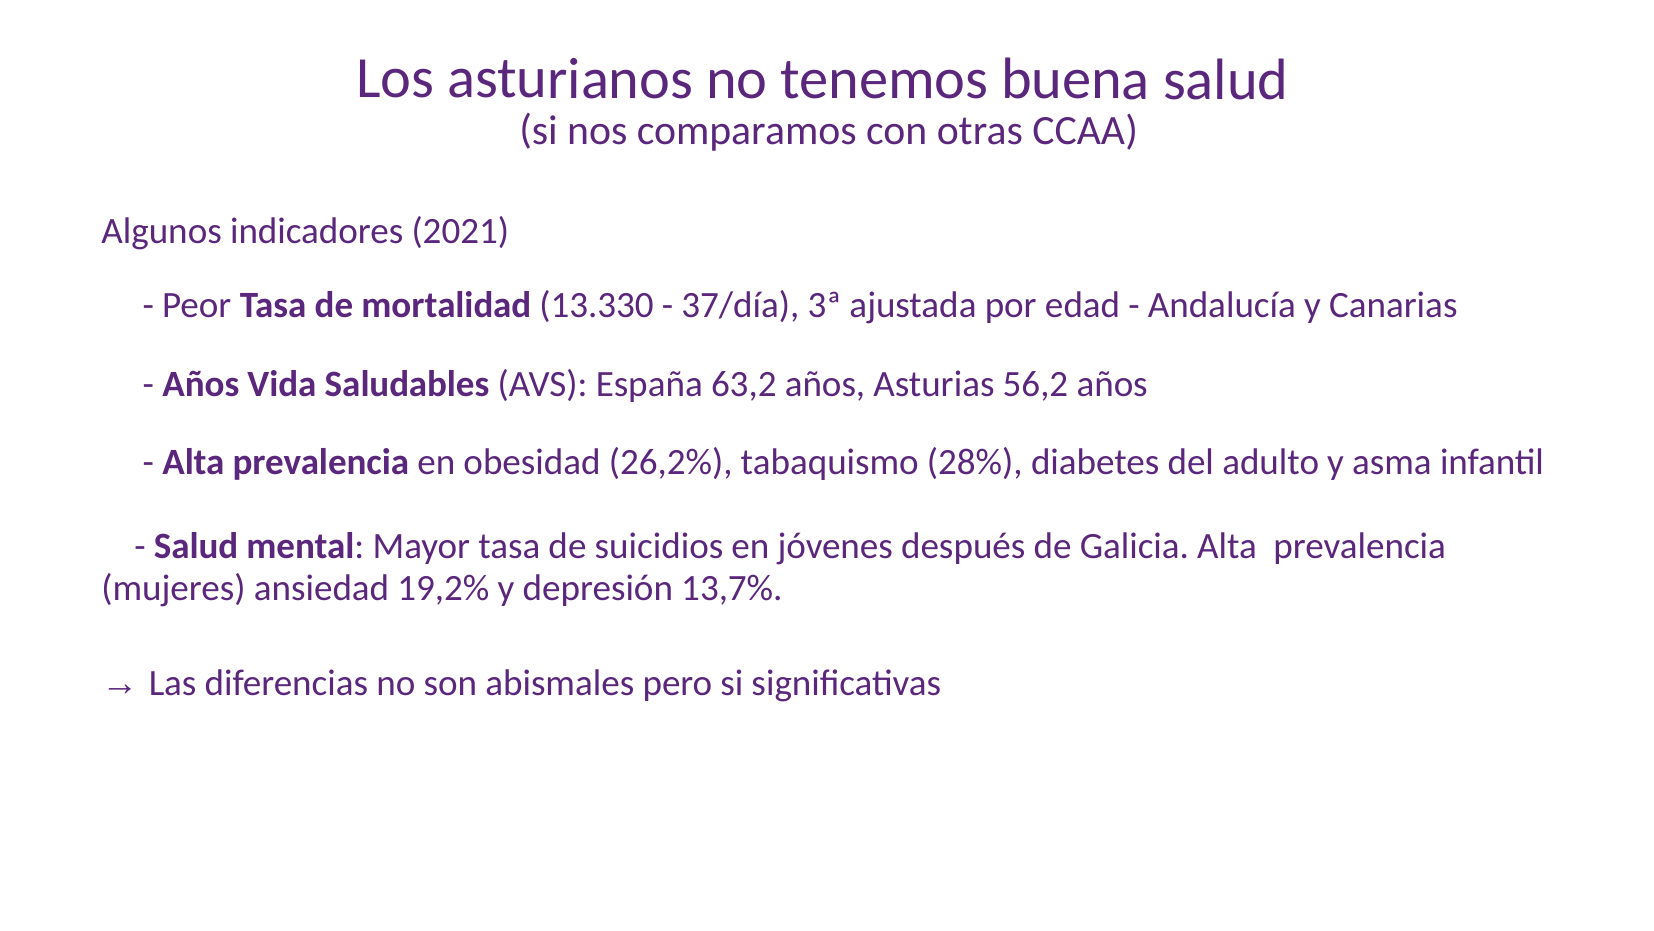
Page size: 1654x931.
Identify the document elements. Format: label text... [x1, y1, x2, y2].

list Algunos indicadores (2021) - Peor Tasa de mortalidad (13.330 - 37/día), 3ª ajustada por edad - Andalucía y Canarias - Años Vida Saludables (AVS): España 63,2 años, Asturias 56,2 años - Alta prevalencia en obesidad (26,2%), tabaquismo (28%), diabetes del adulto y asma infantil - Salud mental: Mayor tasa de suicidios en jóvenes después de Galicia. Alta prevalencia (mujeres) ansiedad 19,2% y depresión 13,7%. → Las diferencias no son abismales pero si significativas [101, 215, 1590, 706]
title Los asturianos no tenemos buena salud (si nos comparamos con otras CCAA) [84, 0, 1574, 215]
